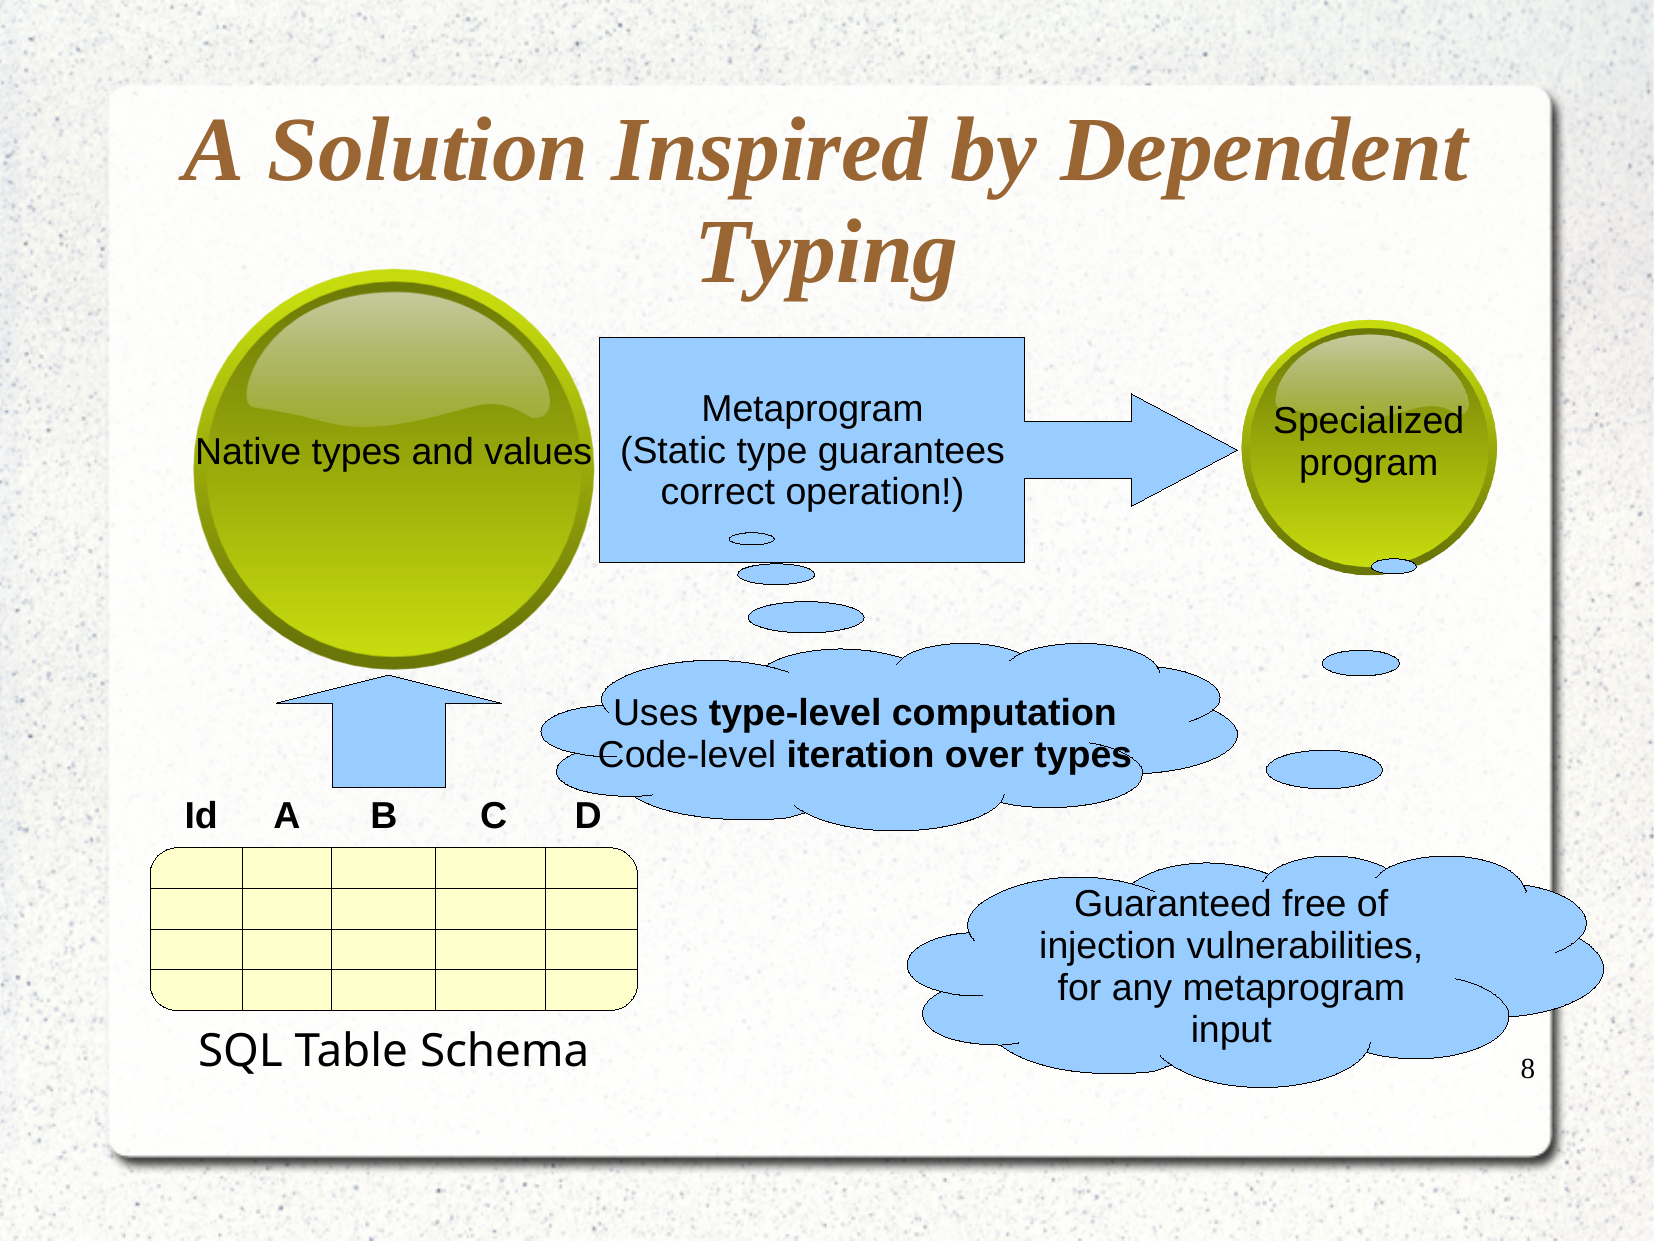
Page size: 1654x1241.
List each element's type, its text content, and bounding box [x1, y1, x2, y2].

text_box [546, 847, 638, 888]
text_box [546, 889, 638, 929]
picture [0, 0, 1654, 1241]
text_box [436, 970, 545, 1010]
text_box [243, 847, 331, 888]
text_box [546, 970, 638, 1010]
text_box Id [169, 787, 245, 851]
text_box [243, 970, 331, 1010]
text_box Guaranteed free of injection vulnerabilities, for any metaprogram input [1266, 750, 1383, 789]
text_box [150, 930, 242, 969]
text_box Uses type-level computation Code-level iteration over types [737, 563, 815, 585]
text_box C [465, 787, 523, 851]
text_box D [559, 787, 617, 851]
text_box SQL Table Schema [150, 1010, 638, 1082]
text_box Guaranteed free of injection vulnerabilities, for any metaprogram input [1322, 650, 1400, 676]
text_box [332, 930, 435, 969]
text_box Metaprogram (Static type guarantees correct operation!) [599, 337, 1238, 563]
text_box [546, 930, 638, 969]
text_box Uses type-level computation Code-level iteration over types [540, 643, 1238, 831]
text_box [150, 889, 242, 929]
text_box A [258, 787, 316, 851]
text_box [276, 676, 502, 788]
text_box Guaranteed free of injection vulnerabilities, for any metaprogram input [907, 856, 1604, 1088]
text_box [332, 847, 435, 888]
text_box [150, 849, 242, 888]
text_box Uses type-level computation Code-level iteration over types [748, 601, 865, 633]
text_box [436, 889, 545, 929]
text_box [332, 889, 435, 929]
text_box B [355, 788, 401, 851]
text_box [436, 930, 545, 969]
text_box [243, 889, 331, 929]
text_box [150, 970, 242, 1010]
text_box [436, 847, 545, 888]
title A Solution Inspired by Dependent Typing [118, 81, 1536, 319]
text_box [243, 930, 331, 969]
text_box [332, 970, 435, 1010]
